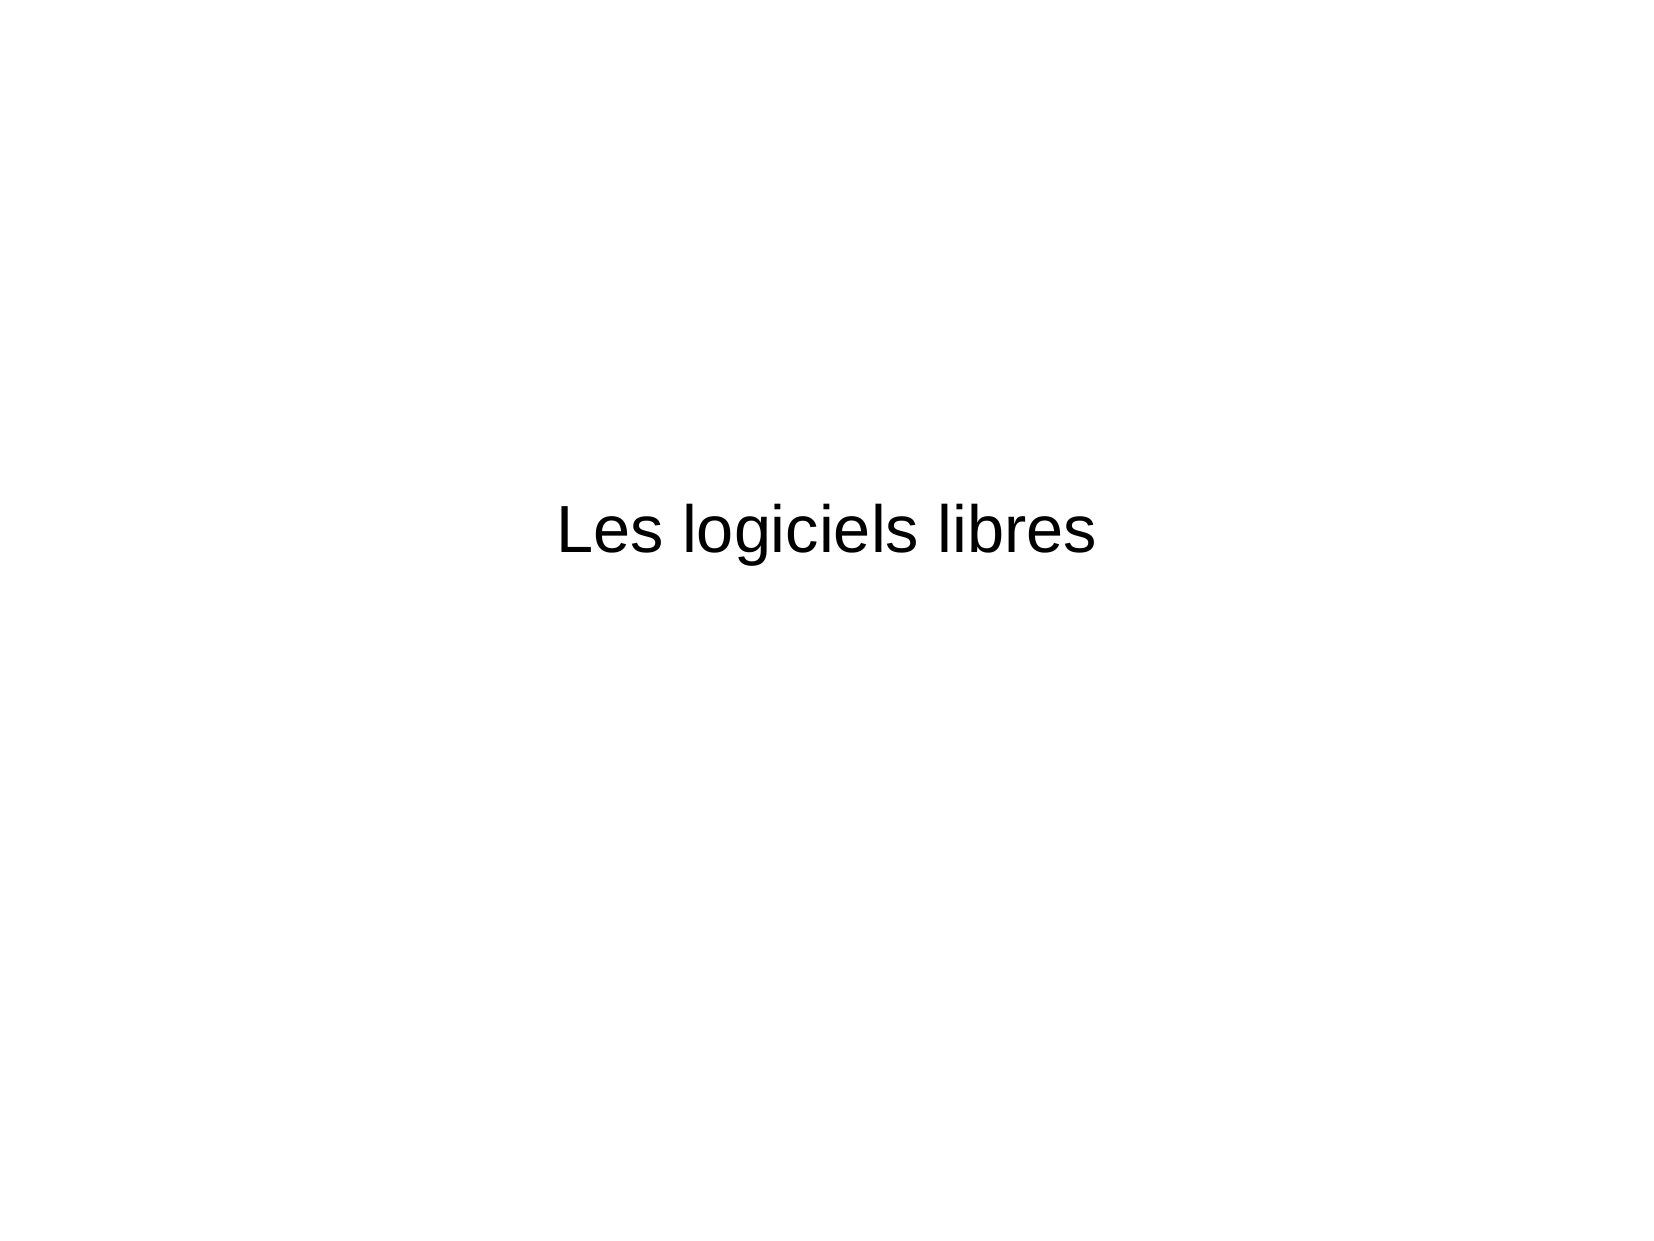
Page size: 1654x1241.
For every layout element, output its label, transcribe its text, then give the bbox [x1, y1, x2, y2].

subtitle Les logiciels libres [82, 49, 1571, 1010]
